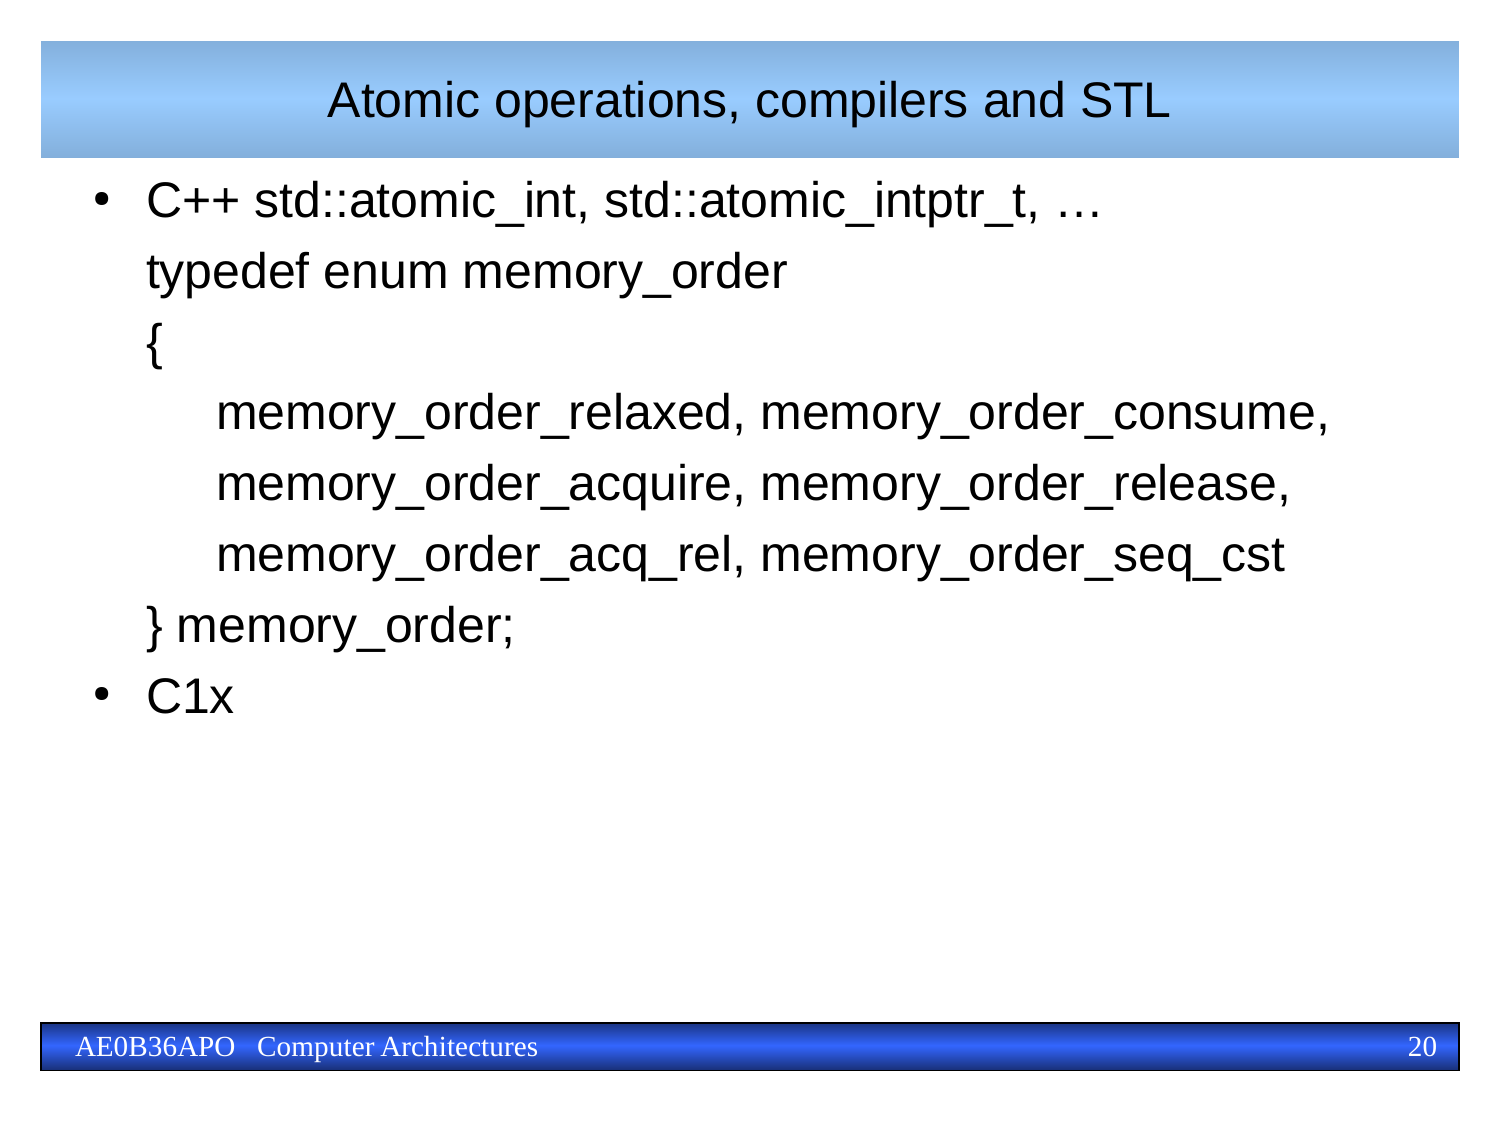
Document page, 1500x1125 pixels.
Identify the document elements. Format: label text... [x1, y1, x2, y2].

list C++ std::atomic_int, std::atomic_intptr_t, … typedef enum memory_order { memory_order_relaxed, memory_order_consume, memory_order_acquire, memory_order_release, memory_order_acq_rel, memory_order_seq_cst } memory_order; C1x [75, 172, 1426, 916]
title Atomic operations, compilers and STL [41, 41, 1459, 158]
